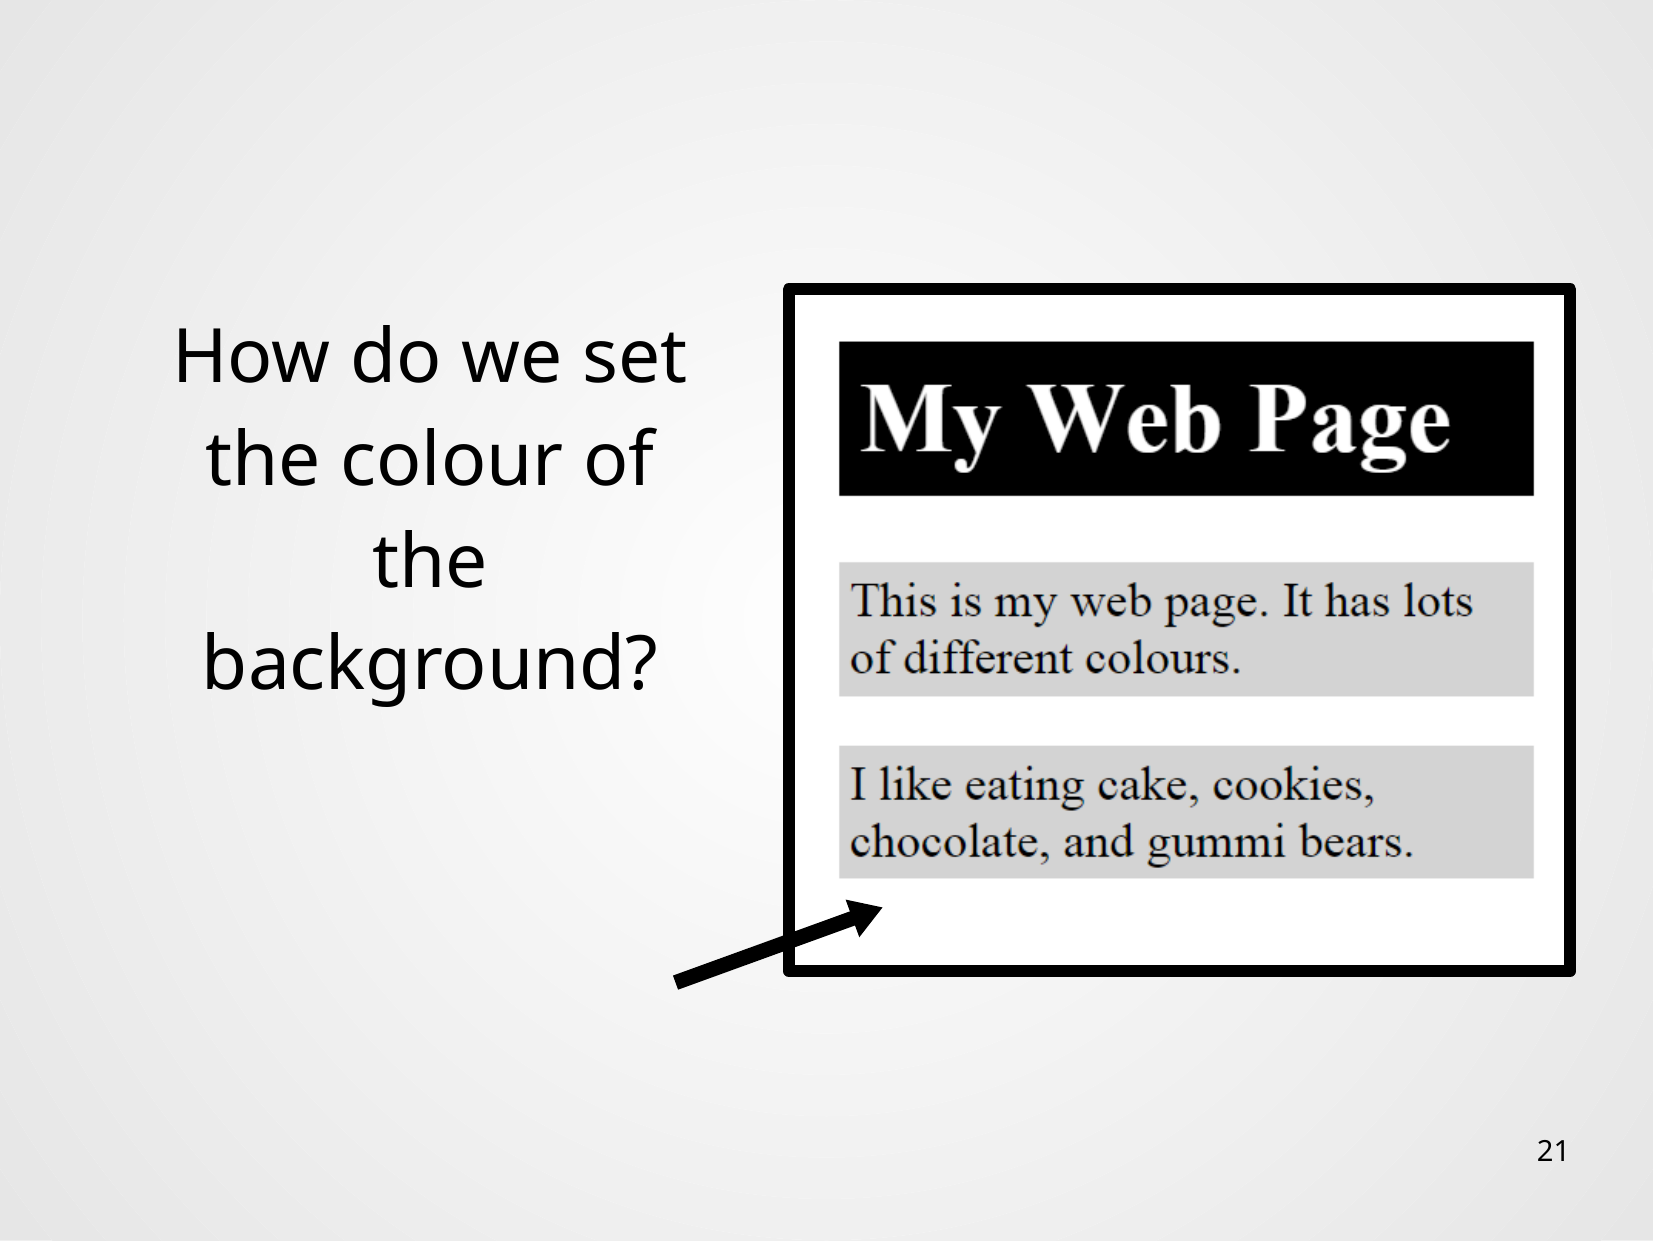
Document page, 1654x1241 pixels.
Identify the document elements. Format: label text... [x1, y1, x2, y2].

picture [821, 328, 1548, 908]
text_box [788, 289, 1571, 971]
text_box How do we set the colour of the background? [126, 294, 735, 580]
